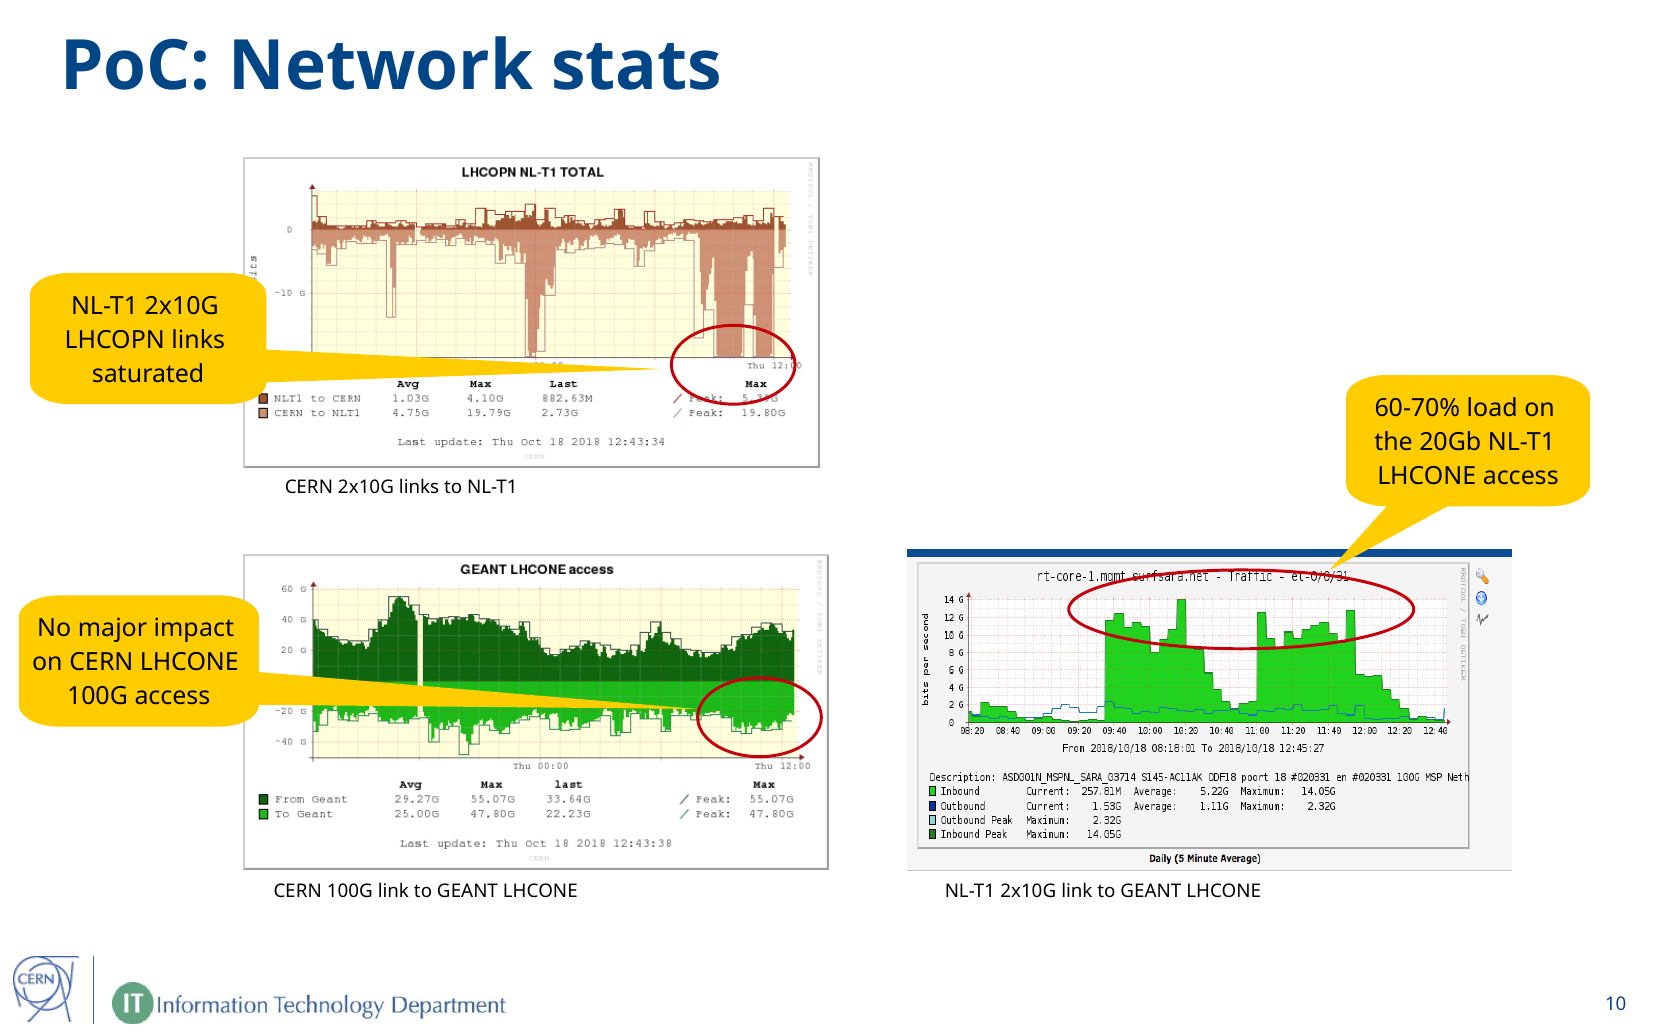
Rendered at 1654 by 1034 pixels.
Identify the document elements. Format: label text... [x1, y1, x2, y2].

picture [243, 554, 829, 870]
picture [112, 982, 755, 1024]
text_box No major impact on CERN LHCONE 100G access [18, 595, 698, 727]
text_box NL-T1 2x10G link to GEANT LHCONE [930, 870, 1441, 911]
text_box CERN 100G link to GEANT LHCONE [258, 870, 769, 911]
text_box NL-T1 2x10G LHCOPN links saturated [30, 272, 662, 405]
title PoC: Network stats [60, 0, 1528, 138]
picture [13, 956, 79, 1032]
picture [907, 549, 1512, 882]
text_box 60-70% load on the 20Gb NL-T1 LHCONE access [1329, 375, 1591, 571]
picture [243, 157, 820, 468]
picture [700, 680, 819, 755]
text_box CERN 2x10G links to NL-T1 [270, 465, 781, 507]
